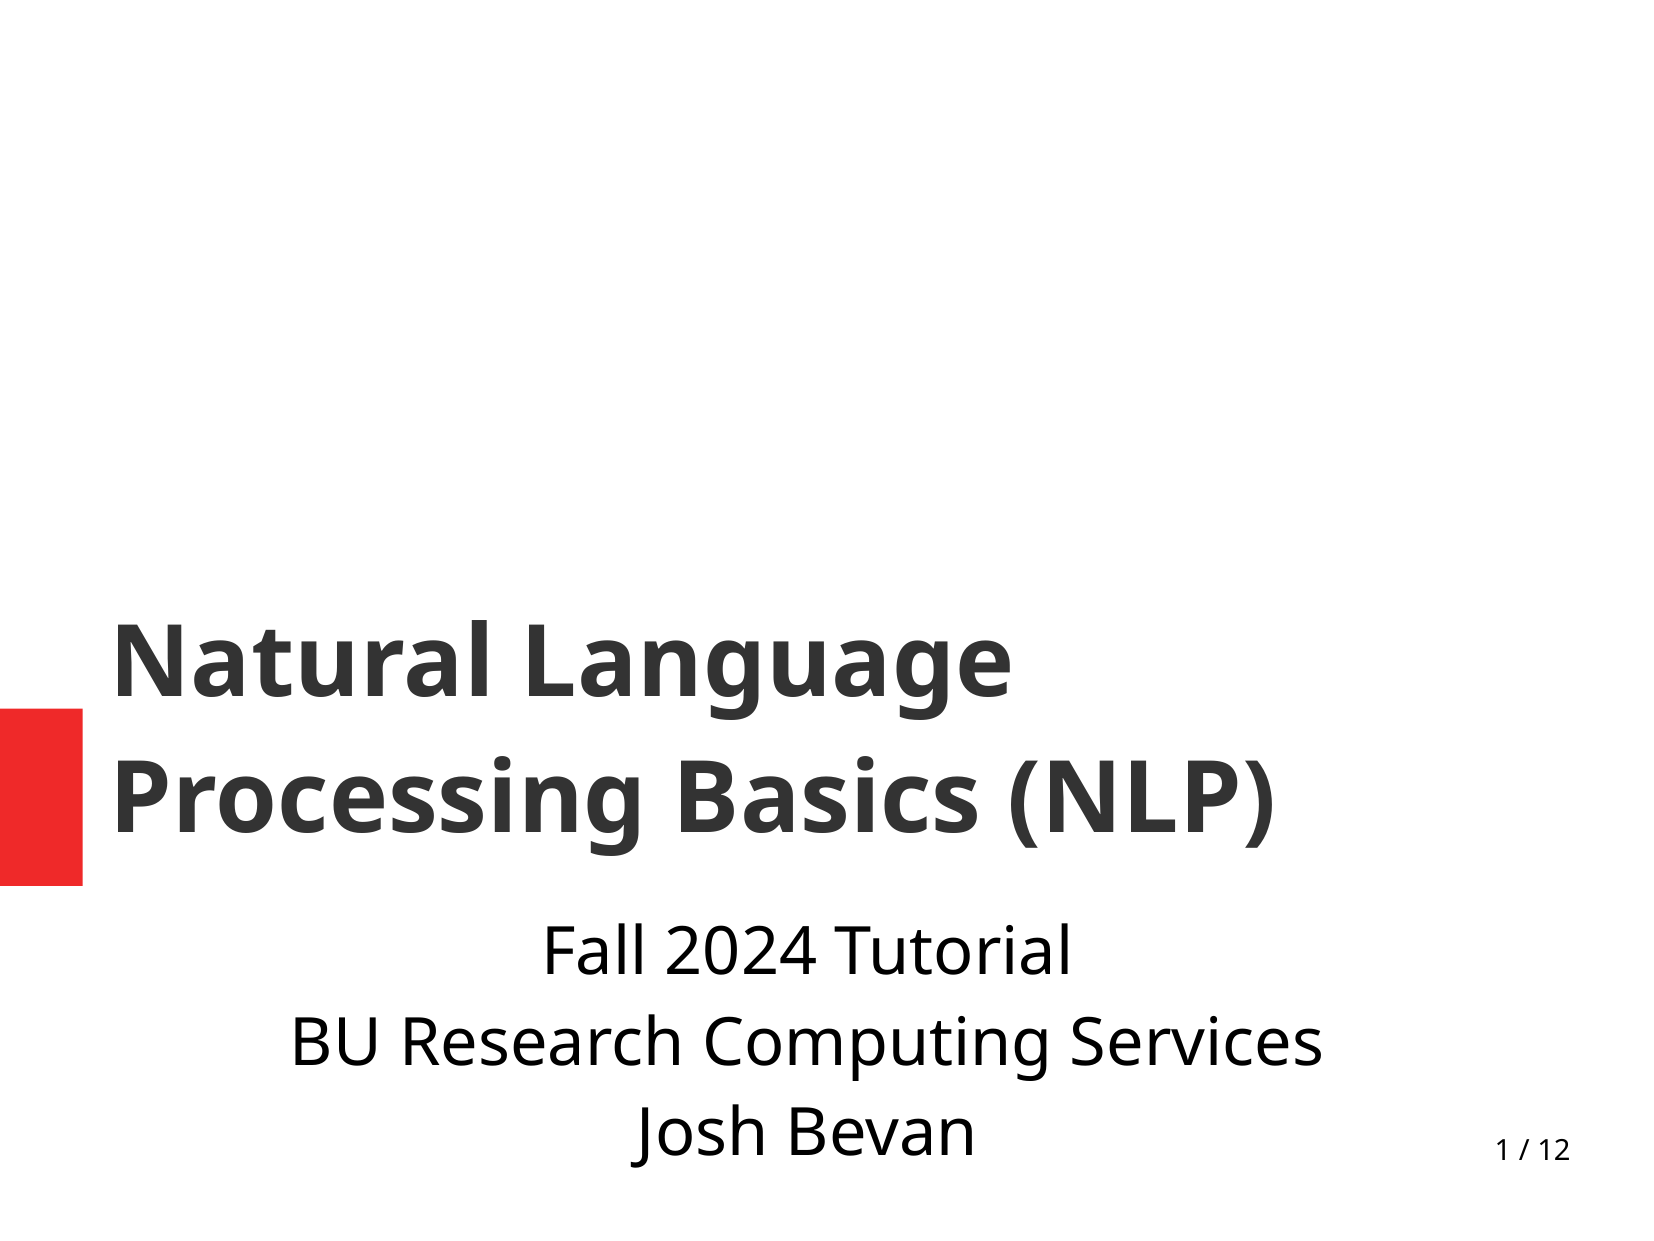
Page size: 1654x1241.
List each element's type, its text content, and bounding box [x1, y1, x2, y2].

subtitle Fall 2024 Tutorial BU Research Computing Services Josh Bevan [105, 922, 1511, 1156]
title Natural Language Processing Basics (NLP) [109, 551, 1516, 901]
